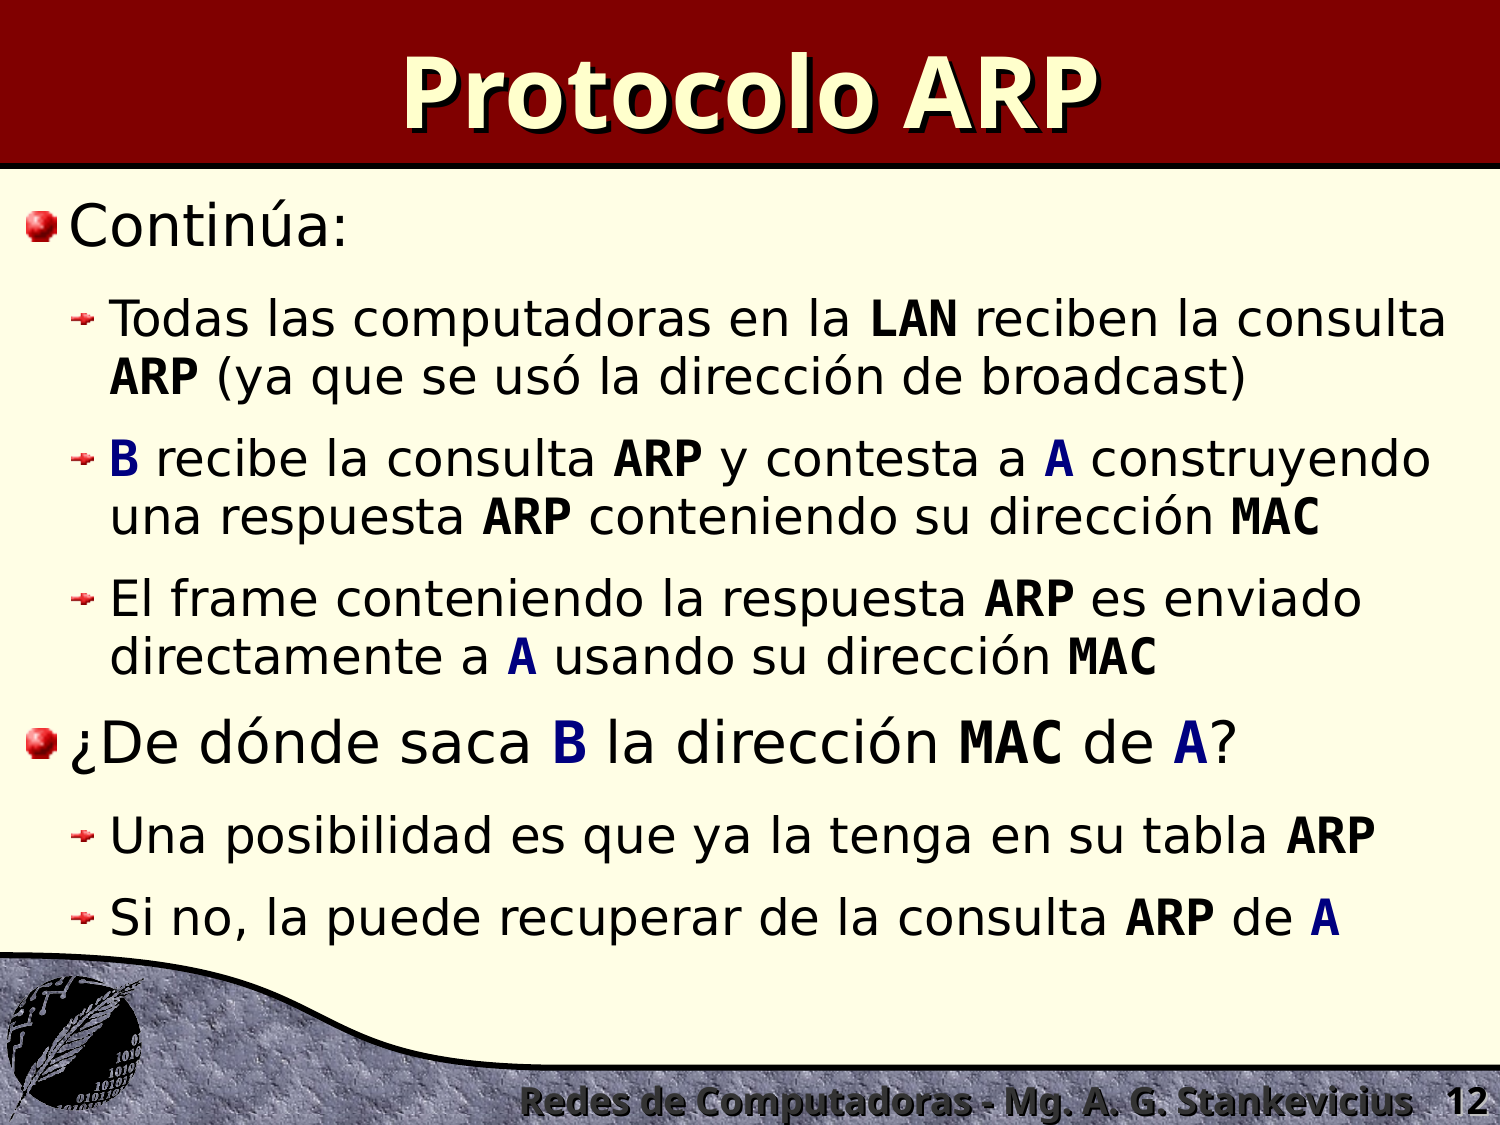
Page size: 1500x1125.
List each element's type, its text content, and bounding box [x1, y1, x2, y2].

picture [0, 959, 1500, 1125]
list Continúa: Todas las computadoras en la LAN reciben la consulta ARP (ya que se usó la dirección de broadcast) B recibe la consulta ARP y contesta a A construyendo una respuesta ARP conteniendo su dirección MAC El frame conteniendo la respuesta ARP es enviado directamente a A usando su dirección MAC ¿De dónde saca B la dirección MAC de A? Una posibilidad es que ya la tenga en su tabla ARP Si no, la puede recuperar de la consulta ARP de A [11, 192, 1486, 948]
picture [1047, 1100, 1054, 1110]
title Protocolo ARP [15, 5, 1485, 160]
picture [790, 1100, 795, 1110]
